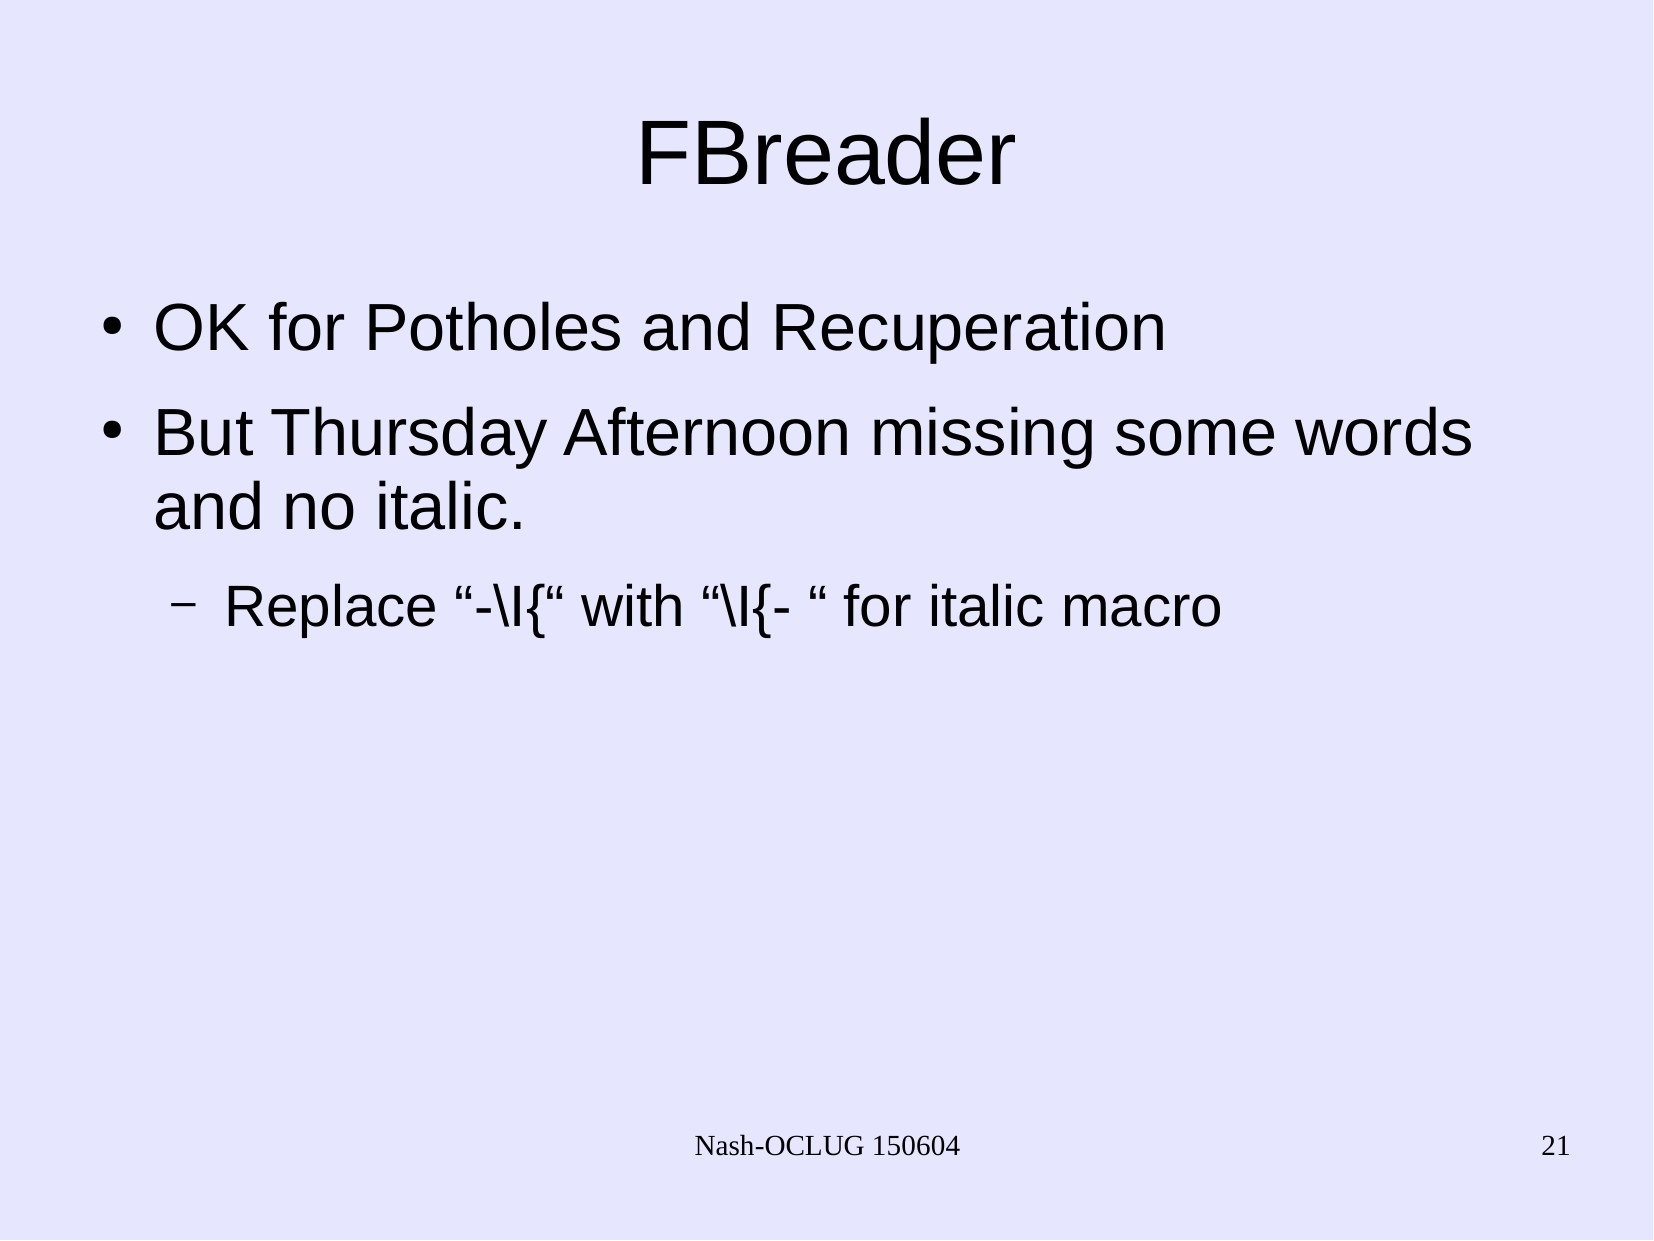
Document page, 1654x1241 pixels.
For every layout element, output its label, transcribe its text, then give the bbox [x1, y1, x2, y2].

title FBreader [82, 49, 1571, 257]
list OK for Potholes and Recuperation But Thursday Afternoon missing some words and no italic. Replace “-\I{“ with “\I{- “ for italic macro [82, 290, 1538, 1010]
